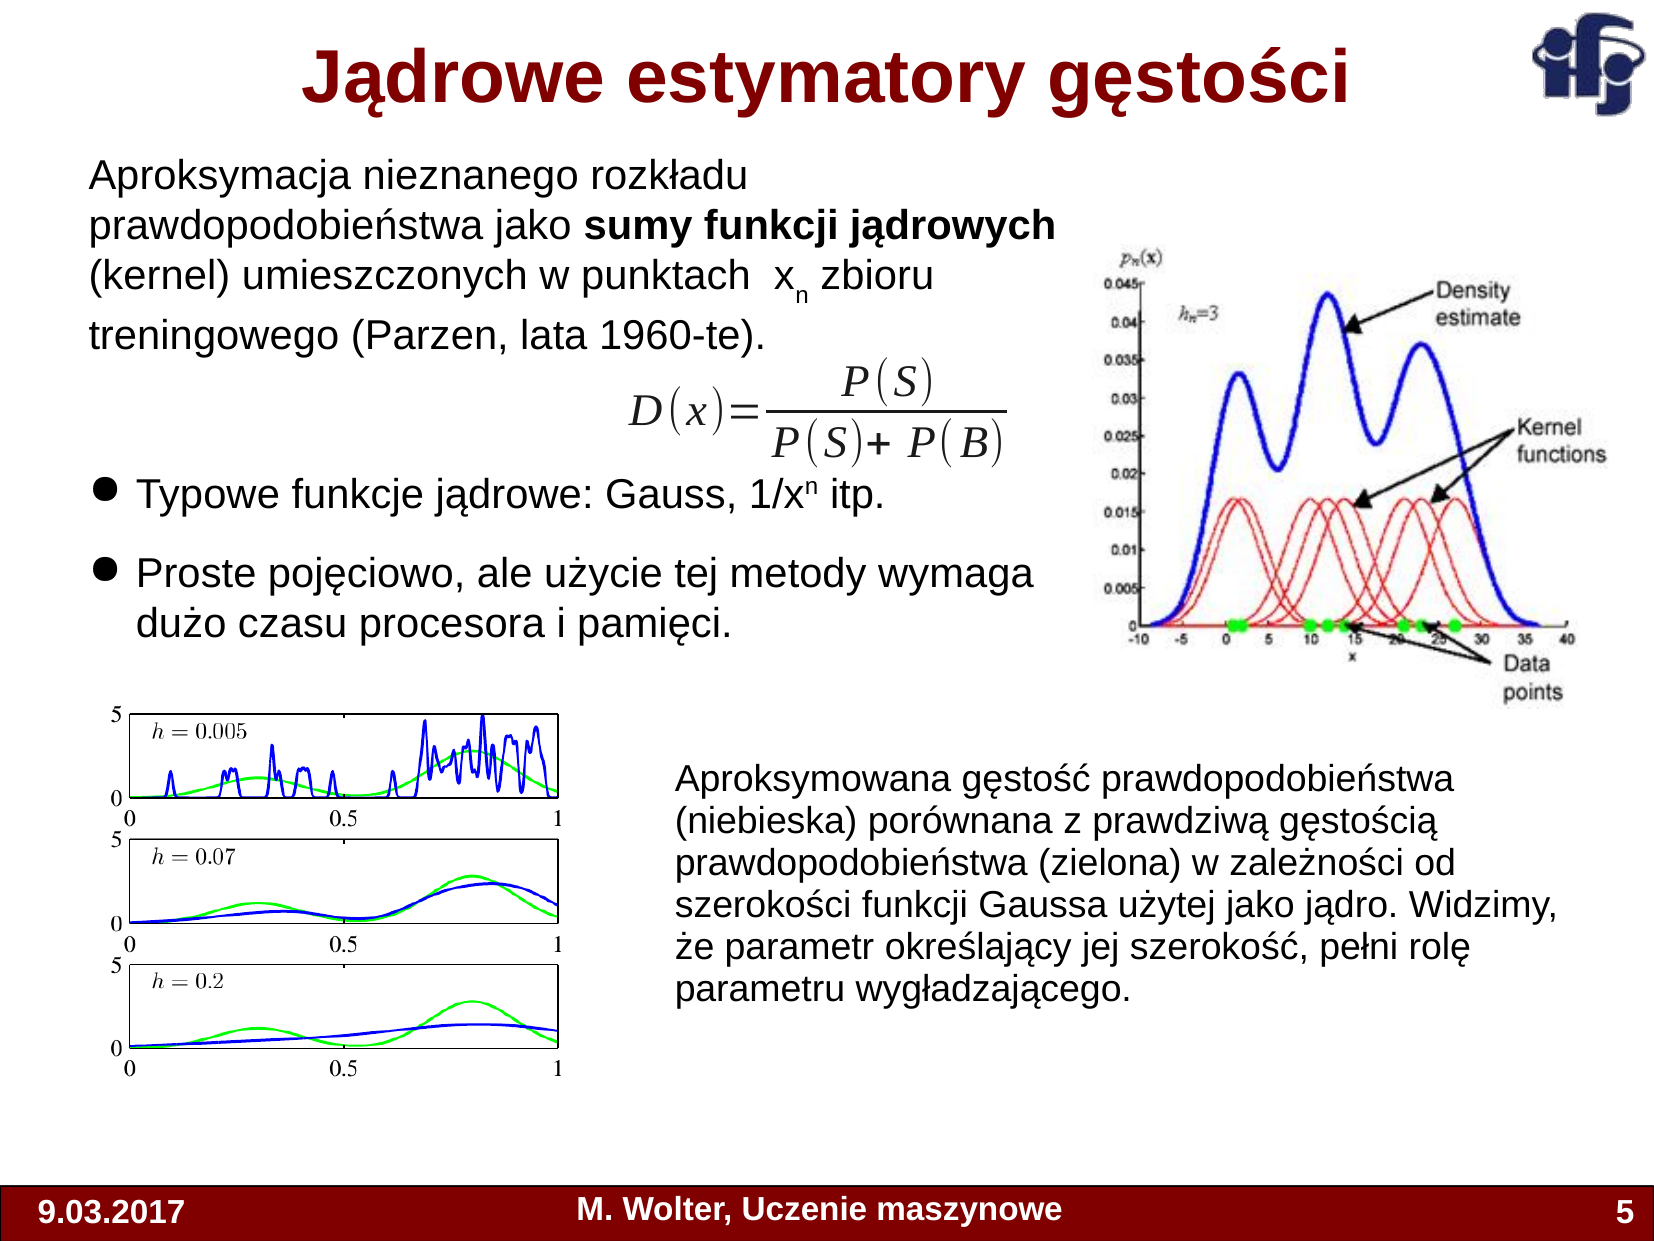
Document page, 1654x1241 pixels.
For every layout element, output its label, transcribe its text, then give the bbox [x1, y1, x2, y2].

title Jądrowe estymatory gęstości [82, 25, 1571, 119]
picture [1092, 244, 1613, 709]
picture [79, 674, 596, 1095]
list Aproksymacja nieznanego rozkładu prawdopodobieństwa jako sumy funkcji jądrowych (kernel) umieszczonych w punktach xn zbioru treningowego (Parzen, lata 1960-te). Typowe funkcje jądrowe: Gauss, 1/xn itp. Proste pojęciowo, ale użycie tej metody wymaga dużo czasu procesora i pamięci. [88, 147, 1063, 1063]
picture [1525, 0, 1654, 129]
chart [618, 354, 1016, 471]
text_box Aproksymowana gęstość prawdopodobieństwa (niebieska) porównana z prawdziwą gęstością prawdopodobieństwa (zielona) w zależności od szerokości funkcji Gaussa użytej jako jądro. Widzimy, że parametr określający jej szerokość, pełni rolę parametru wygładzającego. [660, 750, 1606, 1017]
